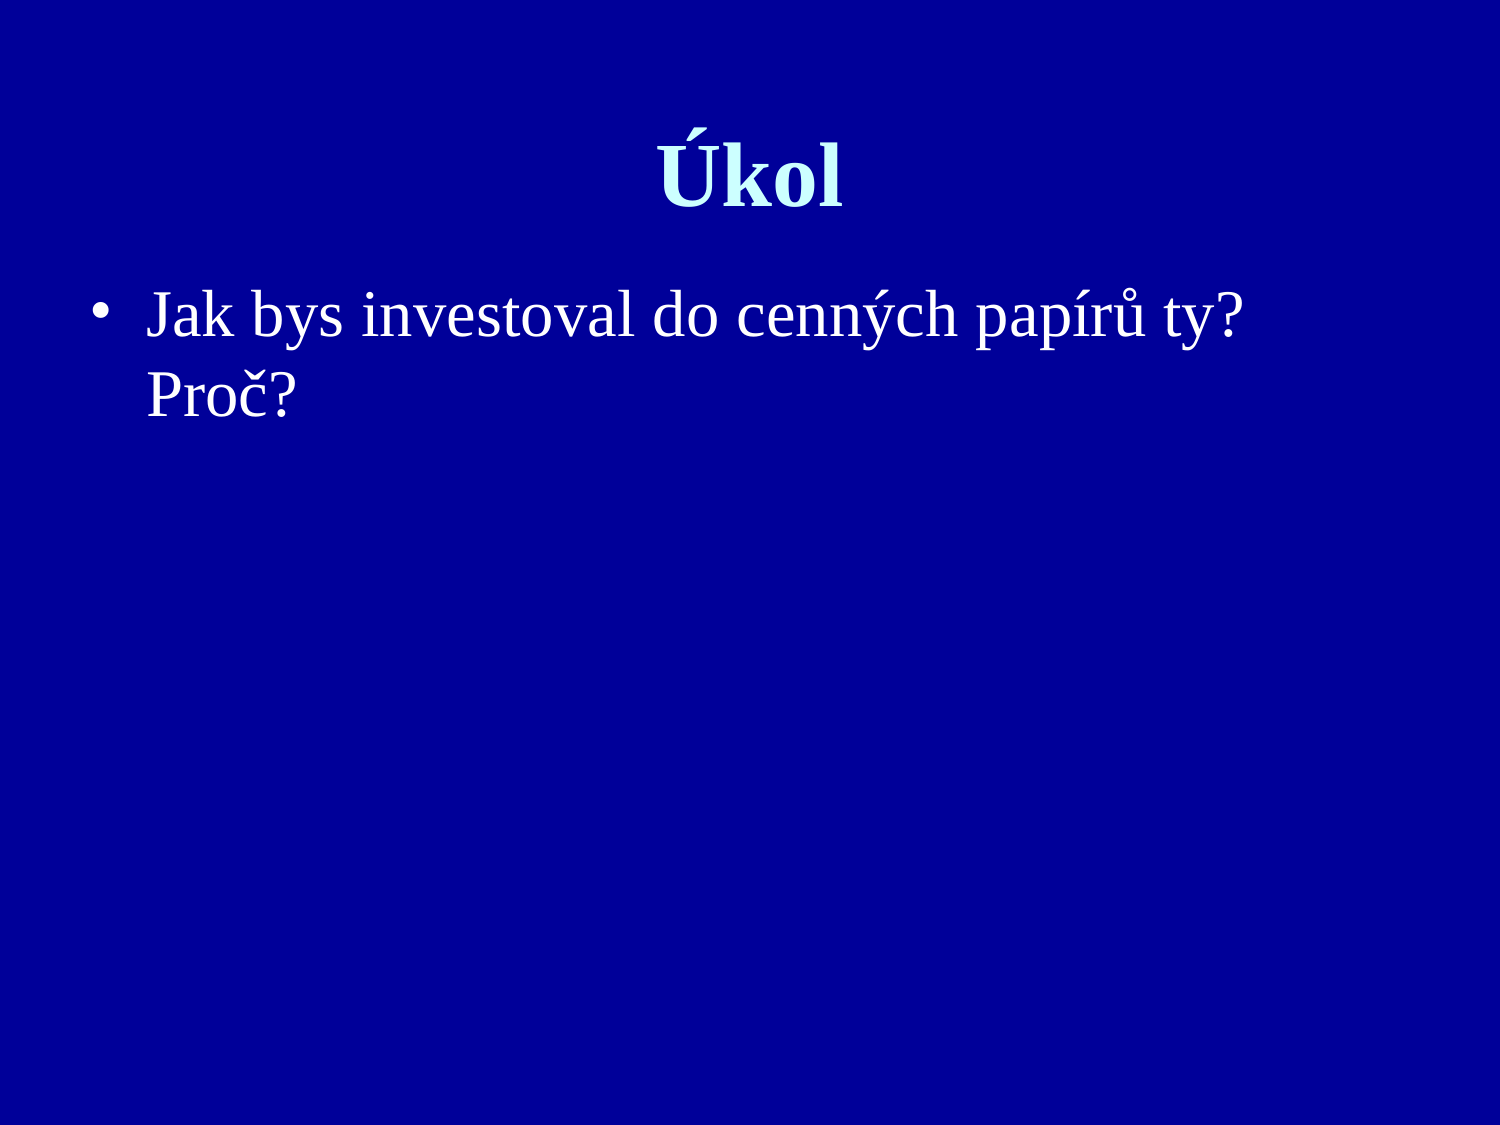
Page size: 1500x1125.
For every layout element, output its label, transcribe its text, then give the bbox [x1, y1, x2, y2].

title Úkol [75, 44, 1426, 233]
list Jak bys investoval do cenných papírů ty? Proč? [75, 262, 1426, 1006]
